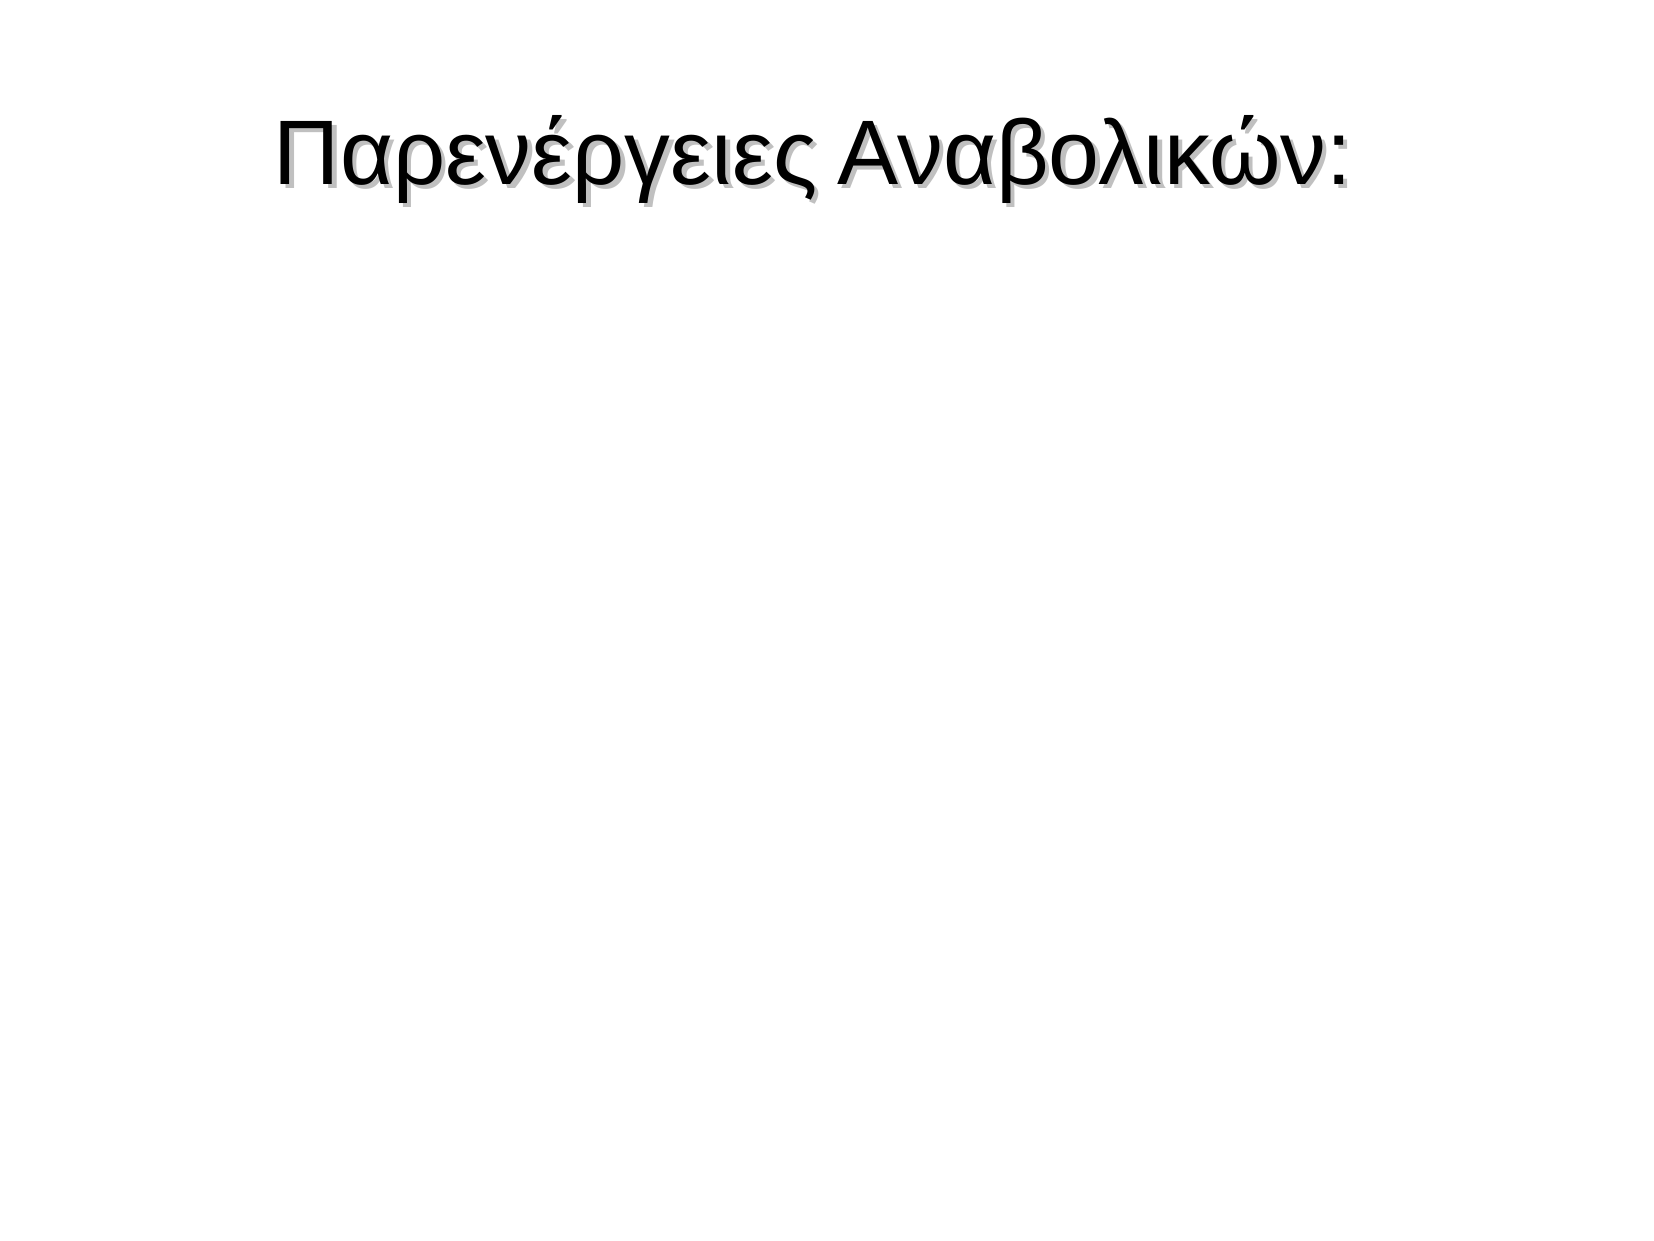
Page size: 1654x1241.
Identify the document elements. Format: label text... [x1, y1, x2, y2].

title Παρενέργειες Αναβολικών: [82, 49, 1571, 257]
